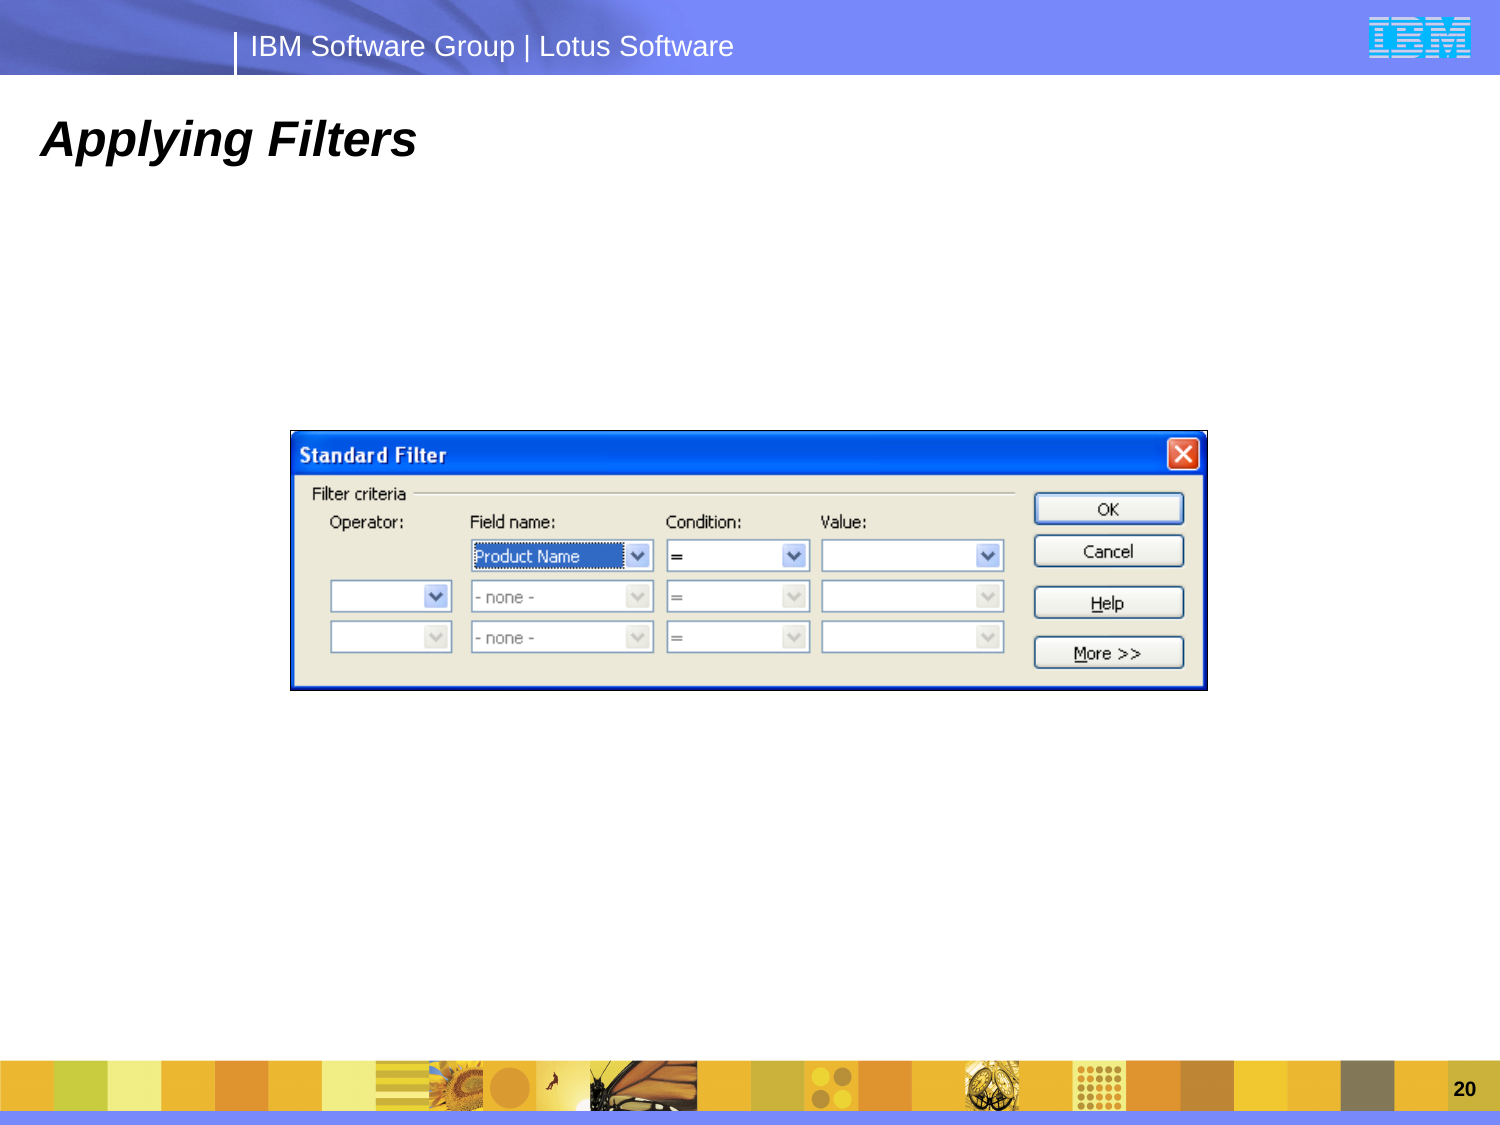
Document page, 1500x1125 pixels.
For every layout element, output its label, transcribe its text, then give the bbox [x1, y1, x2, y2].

picture [290, 430, 1208, 691]
picture [0, 0, 1500, 75]
title Applying Filters [25, 106, 1378, 189]
picture [0, 1060, 1500, 1111]
